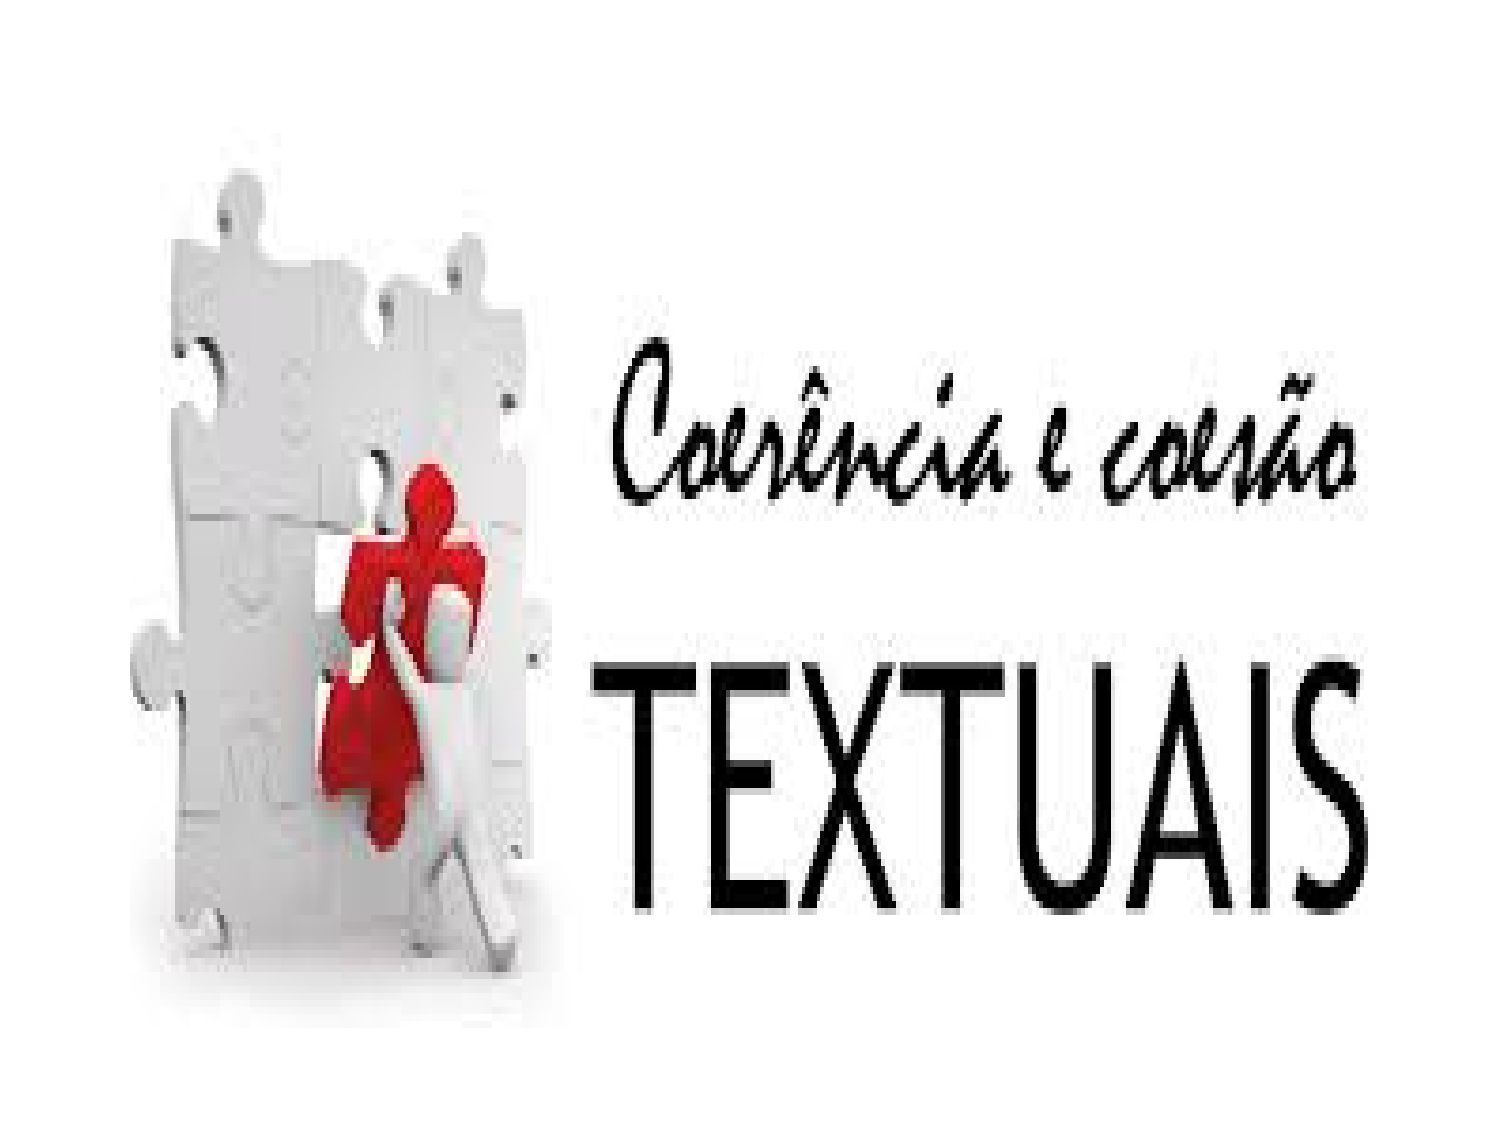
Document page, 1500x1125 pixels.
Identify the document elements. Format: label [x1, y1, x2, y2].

picture [100, 70, 1406, 1099]
